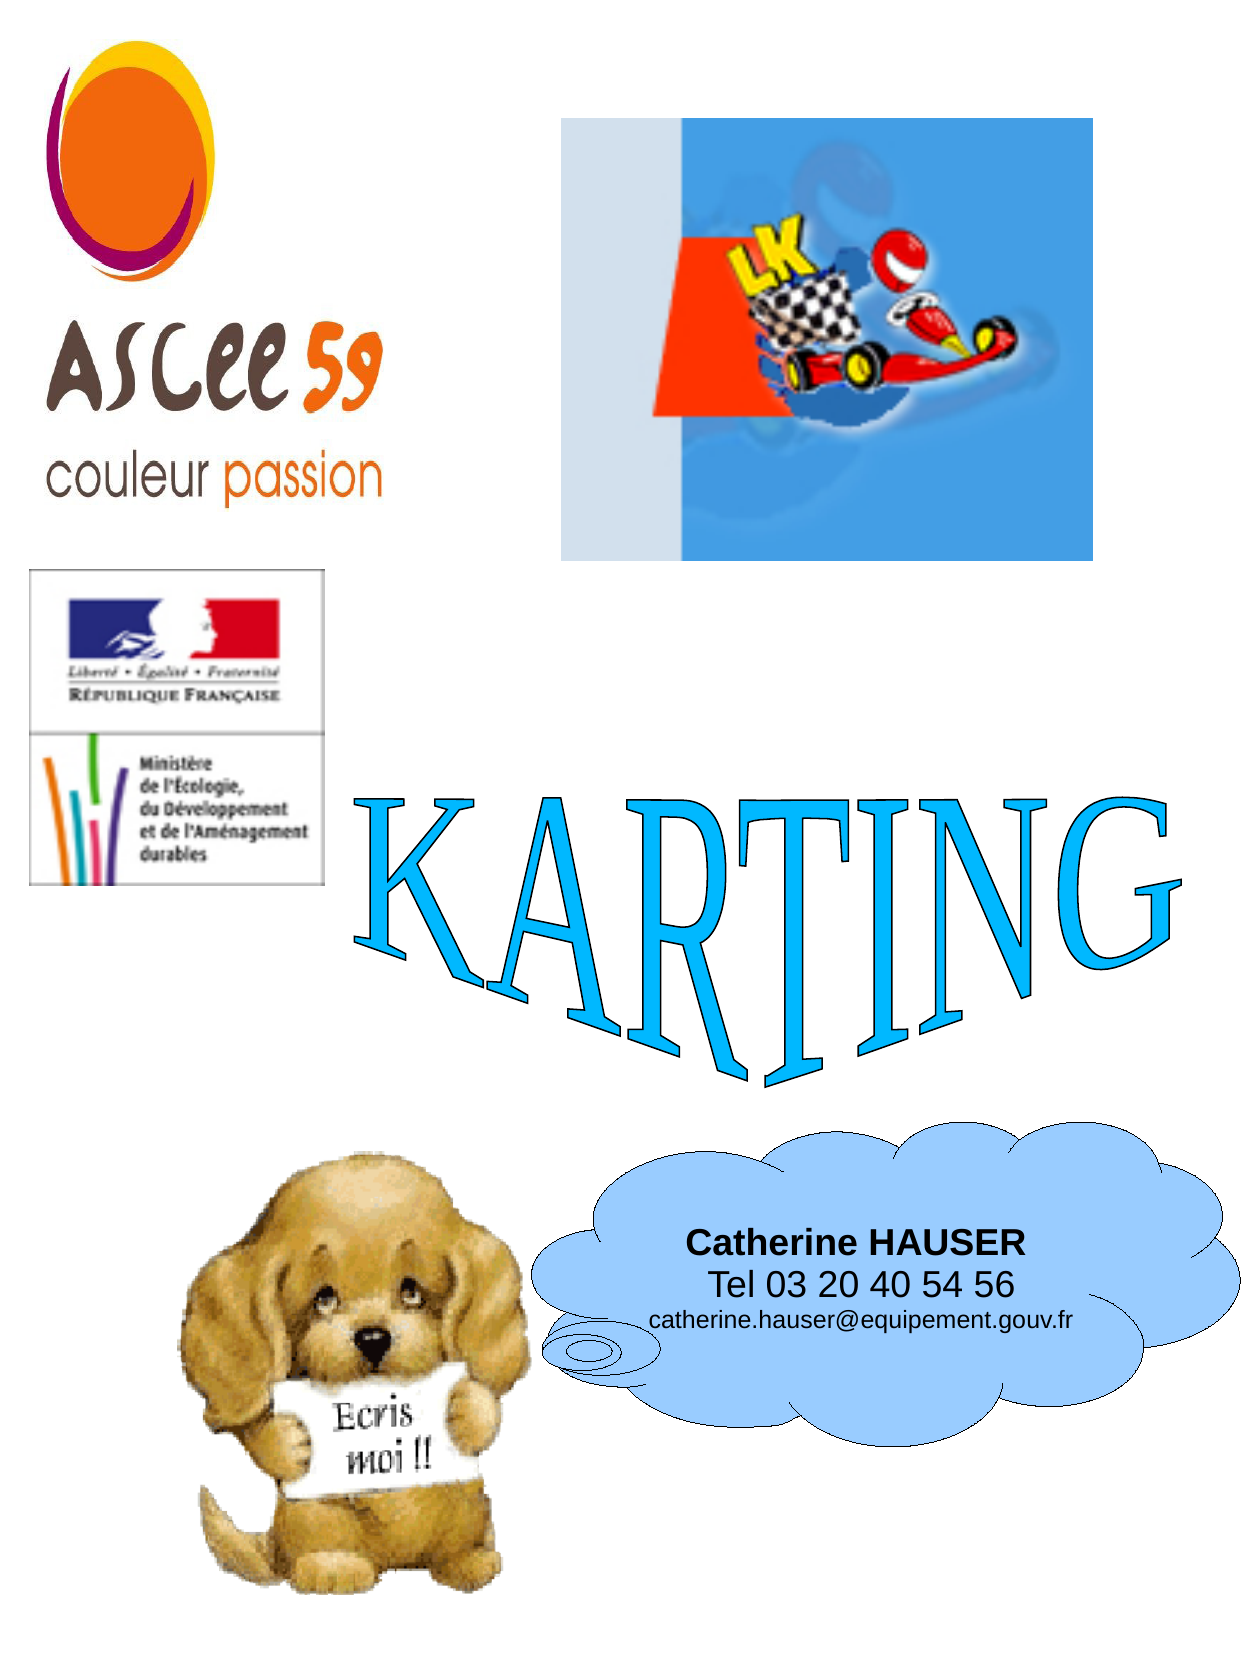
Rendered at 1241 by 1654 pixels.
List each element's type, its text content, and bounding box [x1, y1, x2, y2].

text_box KARTING [354, 798, 484, 988]
text_box KARTING [739, 800, 849, 1088]
picture [561, 118, 1093, 562]
text_box KARTING [1058, 797, 1182, 970]
text_box KARTING [858, 799, 908, 1057]
text_box Catherine HAUSER Tel 03 20 40 54 56 catherine.hauser@equipement.gouv.fr [531, 1122, 1241, 1447]
picture [177, 1151, 532, 1595]
picture [44, 39, 384, 512]
picture [29, 569, 325, 886]
text_box KARTING [919, 799, 1047, 1035]
text_box KARTING [487, 797, 621, 1037]
text_box KARTING [626, 799, 748, 1081]
